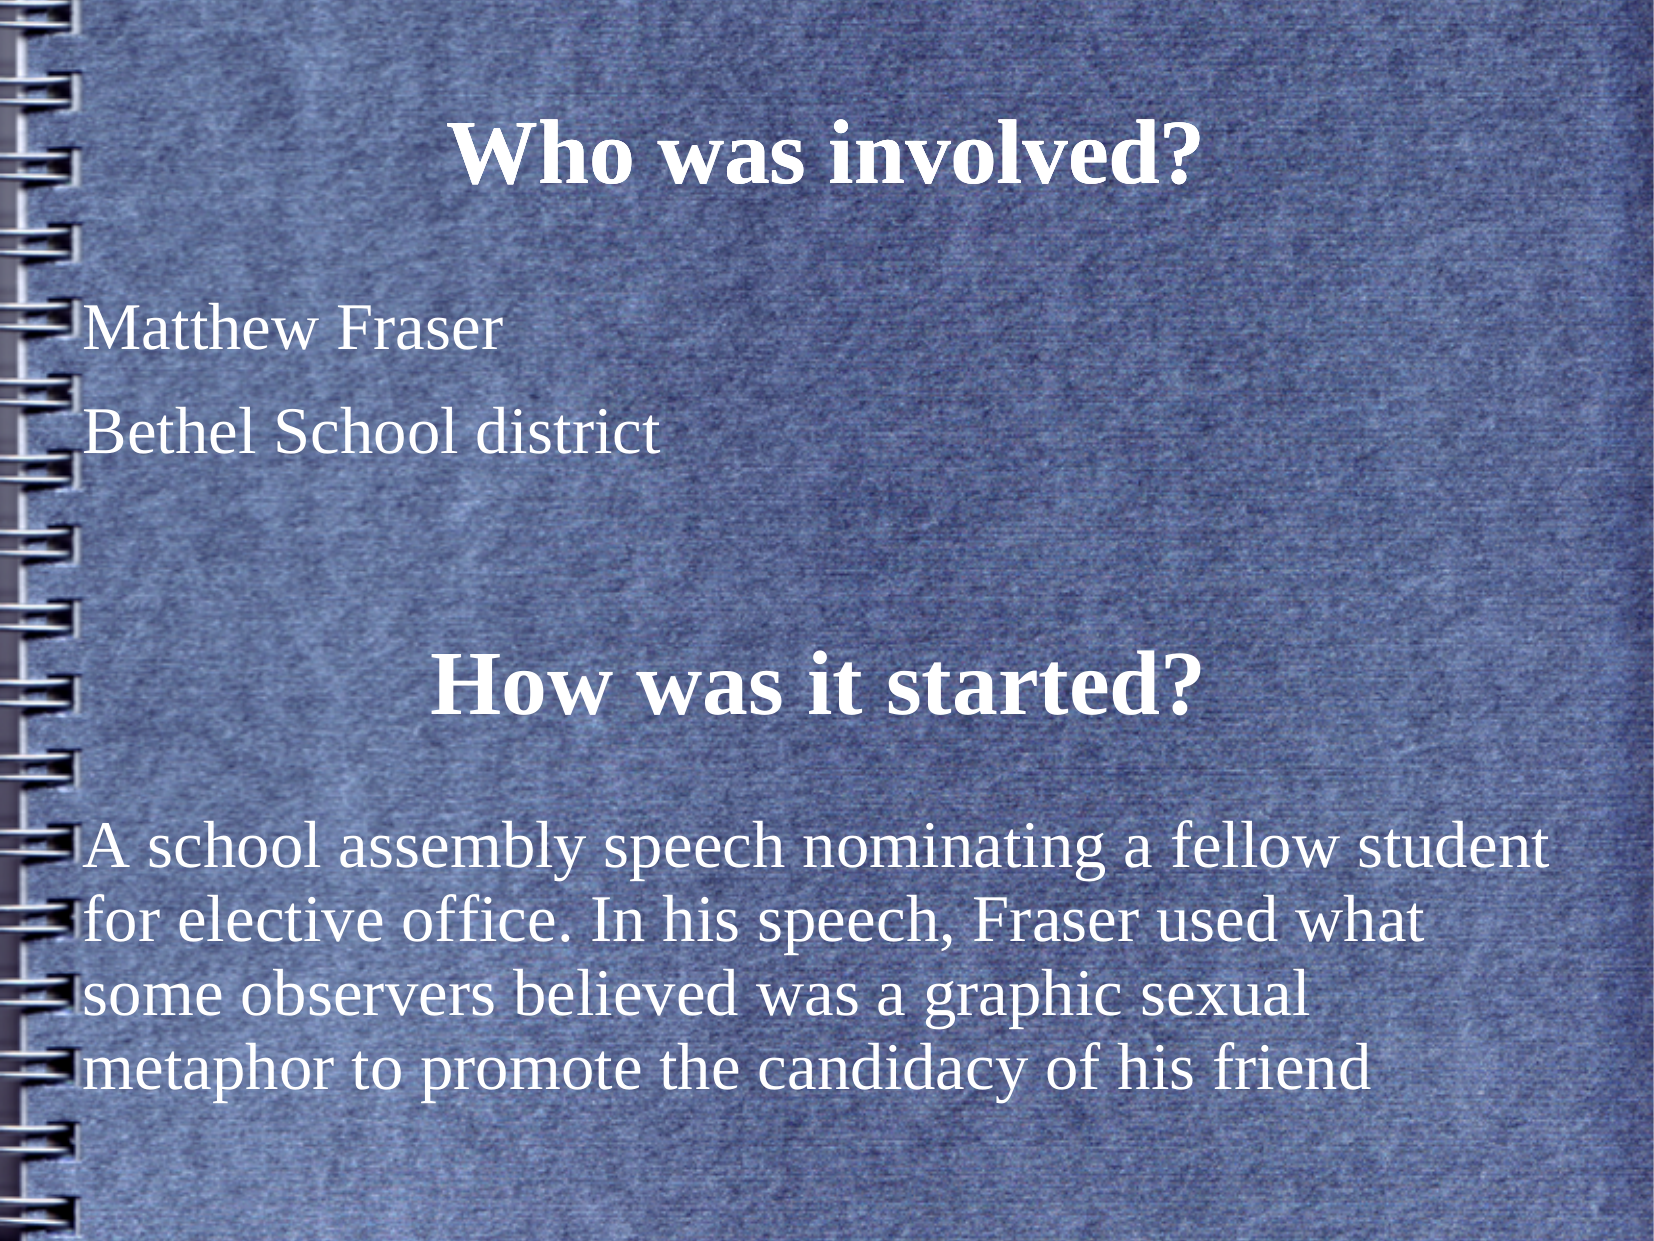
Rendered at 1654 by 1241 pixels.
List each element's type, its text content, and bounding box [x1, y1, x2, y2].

title How was it started? [75, 580, 1564, 788]
list Matthew Fraser Bethel School district A school assembly speech nominating a fellow student for elective office. In his speech, Fraser used what some observers believed was a graphic sexual metaphor to promote the candidacy of his friend [82, 290, 1571, 1241]
title Who was involved? [82, 49, 1571, 257]
picture [0, 0, 1654, 1241]
